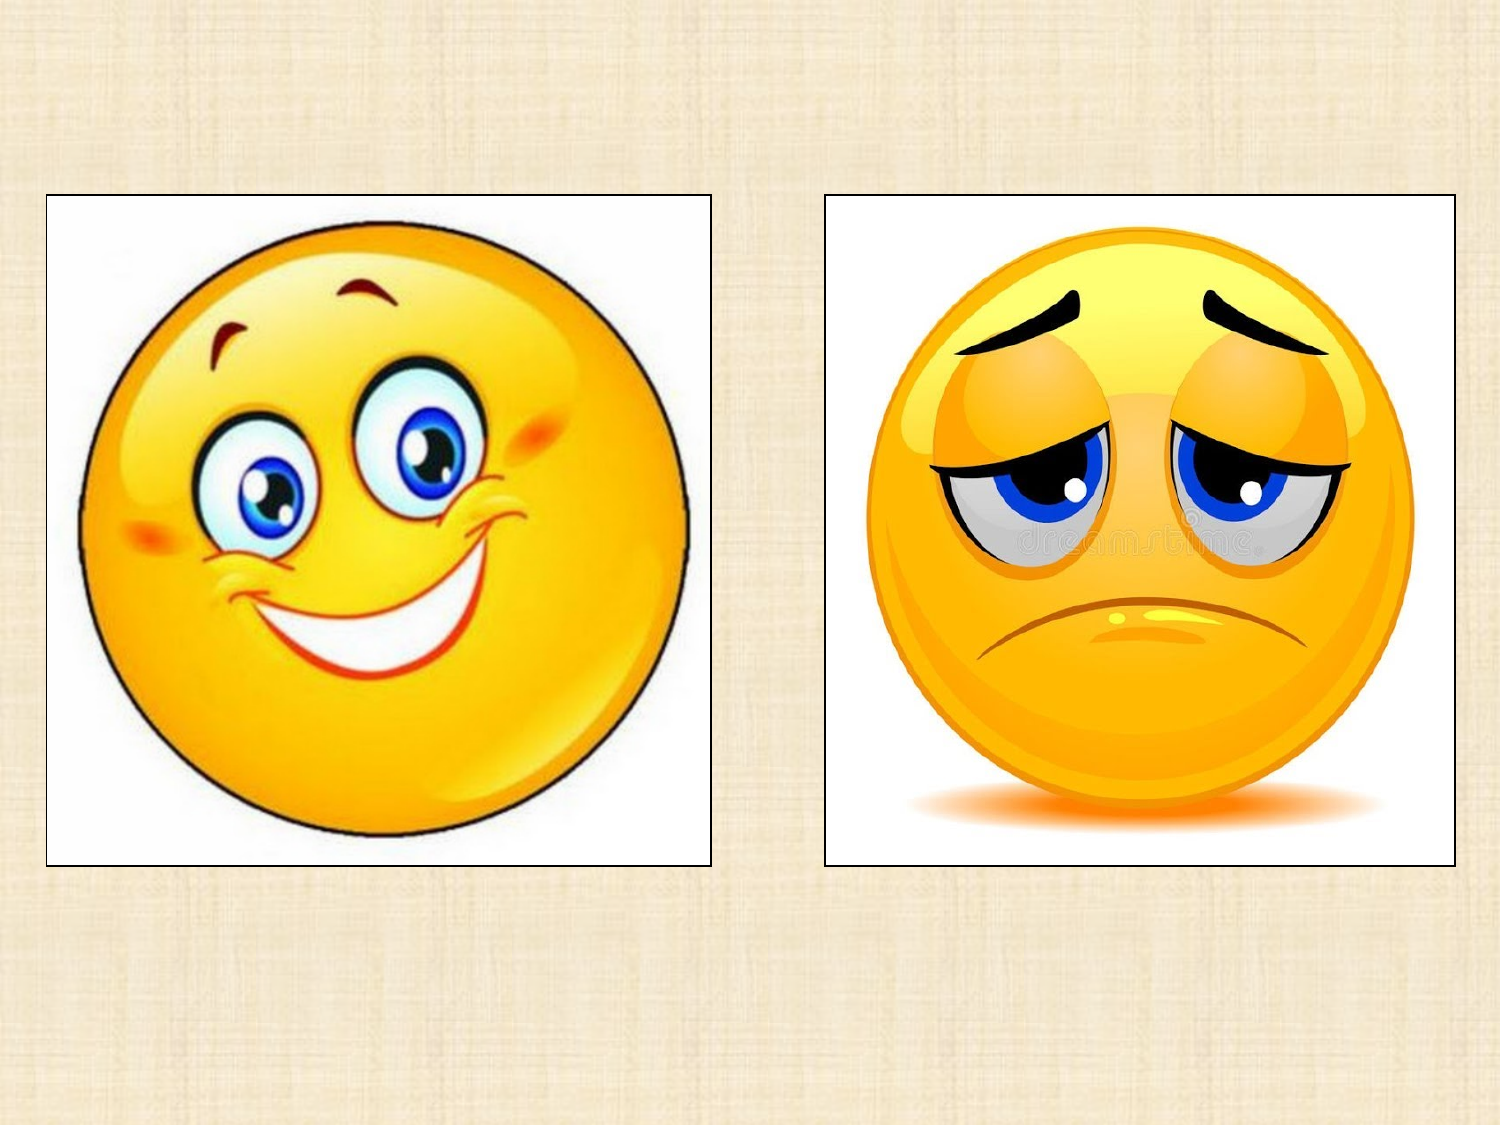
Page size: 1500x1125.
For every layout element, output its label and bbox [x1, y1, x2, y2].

picture [47, 195, 711, 866]
picture [825, 195, 1455, 866]
